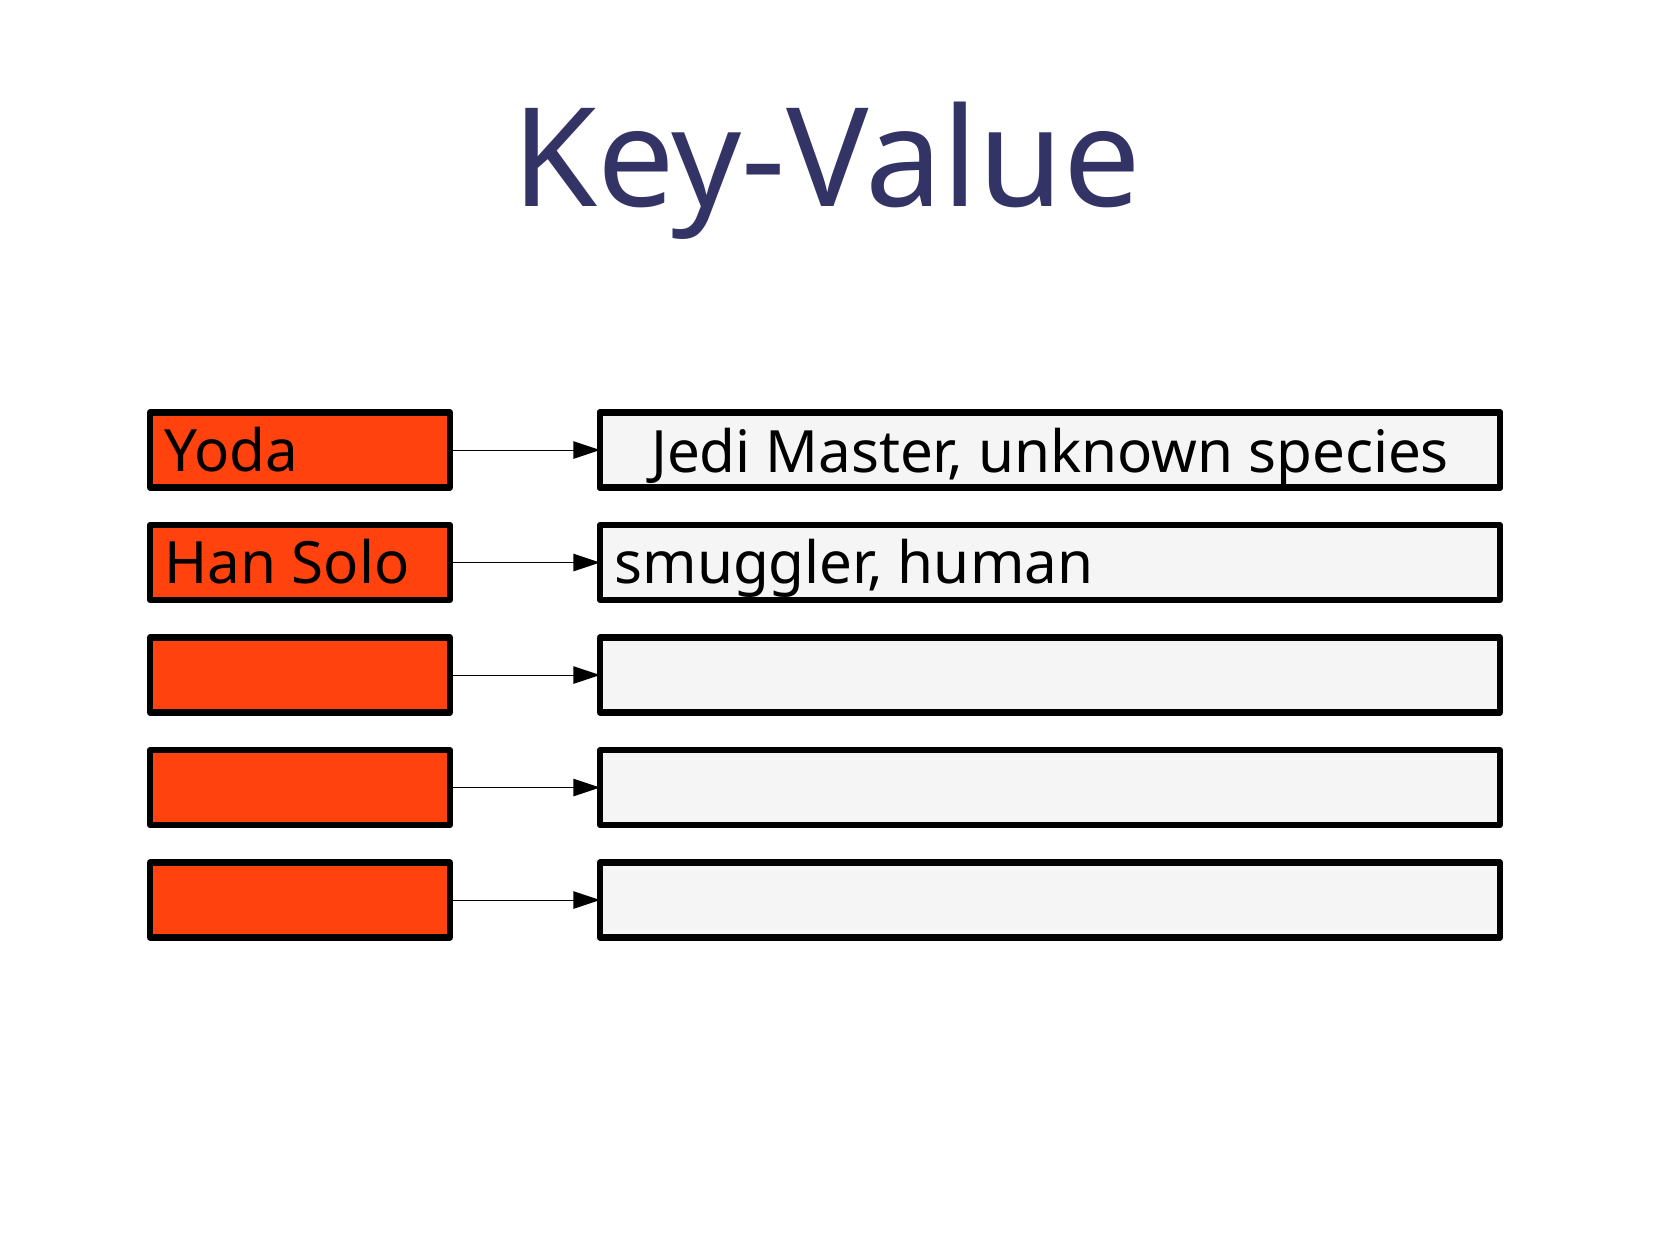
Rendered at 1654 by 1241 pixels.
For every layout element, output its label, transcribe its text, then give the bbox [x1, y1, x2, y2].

text_box smuggler, human [600, 514, 1501, 601]
text_box Han Solo [150, 514, 451, 601]
text_box [600, 637, 1501, 713]
title Key-Value [82, 56, 1571, 250]
text_box [600, 862, 1501, 938]
text_box [150, 862, 451, 938]
text_box [150, 750, 451, 826]
text_box [150, 637, 451, 713]
text_box Jedi Master, unknown species [600, 412, 1501, 488]
text_box Yoda [150, 401, 451, 488]
text_box [600, 750, 1501, 826]
